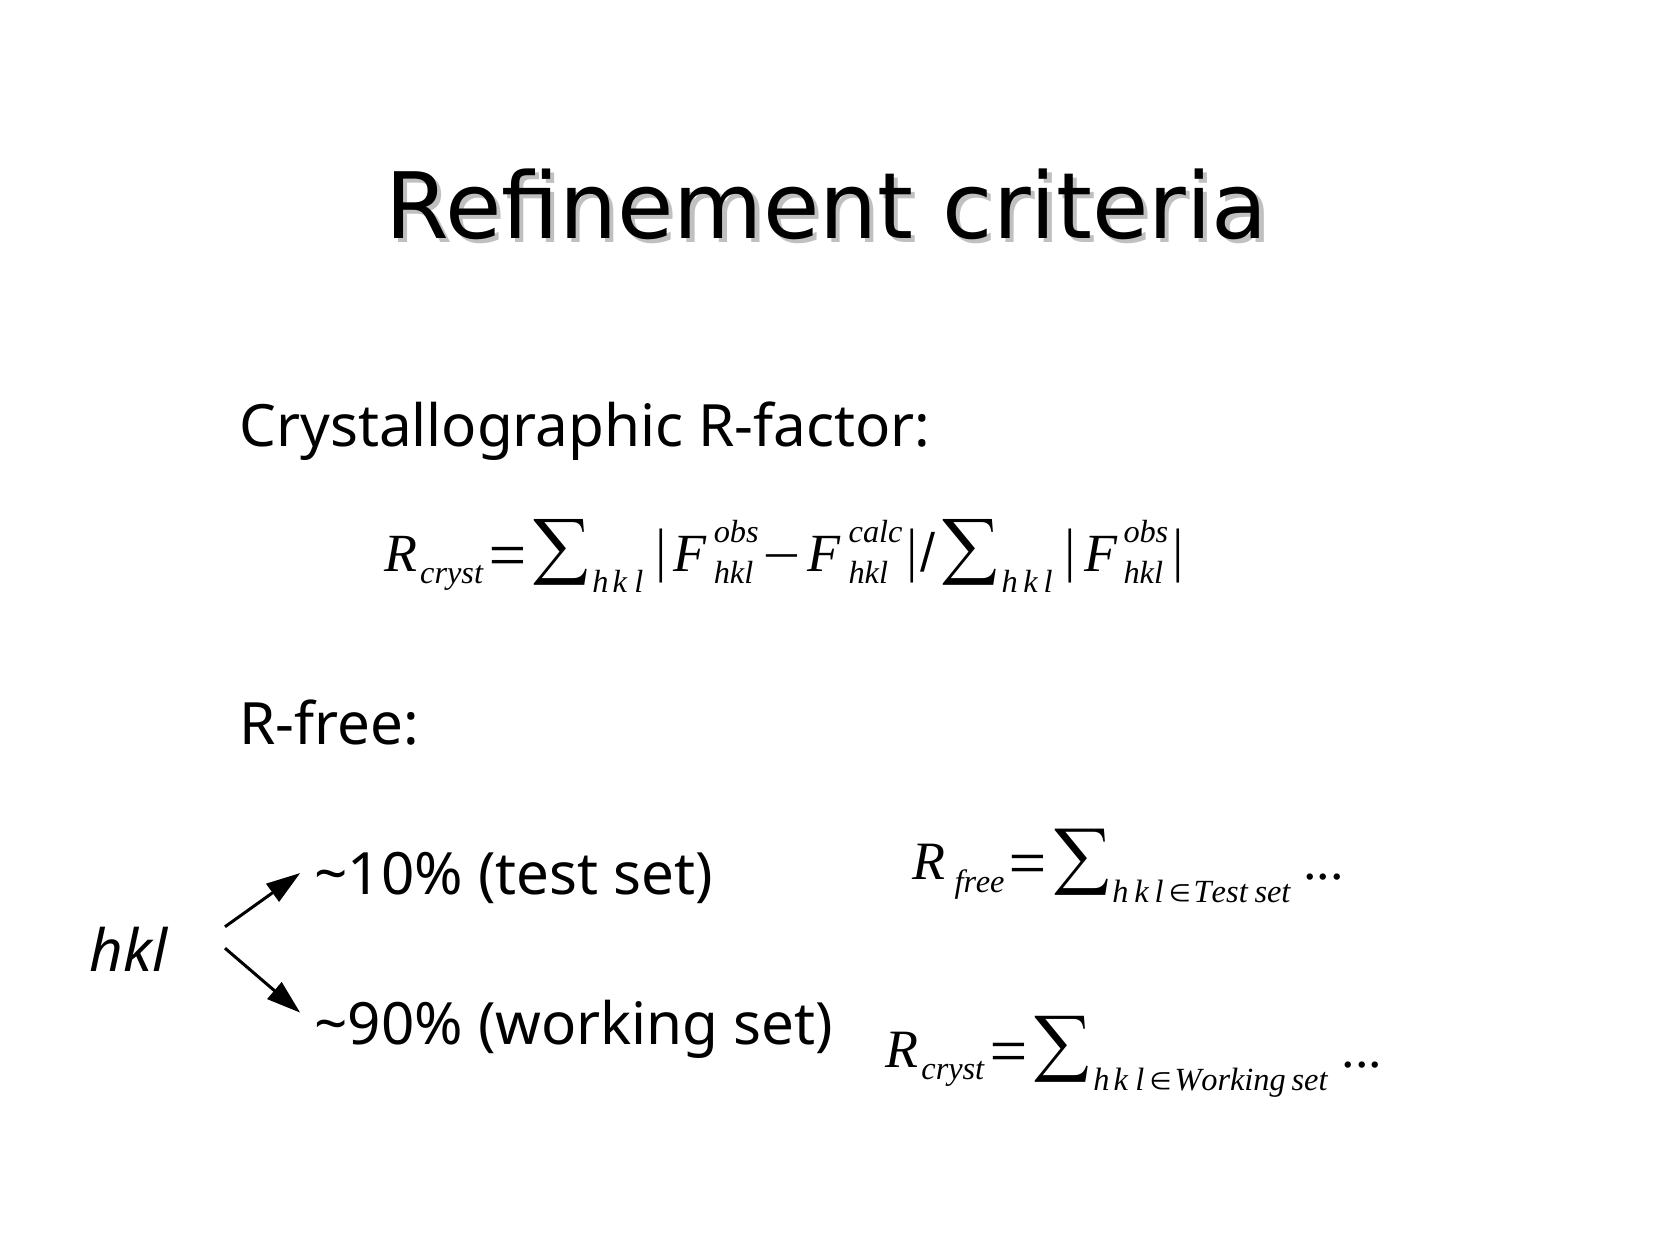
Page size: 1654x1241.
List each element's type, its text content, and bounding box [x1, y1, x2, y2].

chart [375, 515, 1196, 601]
text_box ~10% (test set) [300, 825, 783, 918]
chart [876, 1012, 1388, 1098]
text_box hkl [75, 901, 220, 996]
text_box Crystallographic R-factor: [225, 376, 1142, 470]
text_box R-free: [224, 675, 1163, 768]
chart [903, 825, 1351, 910]
title Refinement criteria [121, 102, 1534, 311]
text_box ~90% (working set) [300, 975, 852, 1146]
text_box [948, 862, 1388, 946]
